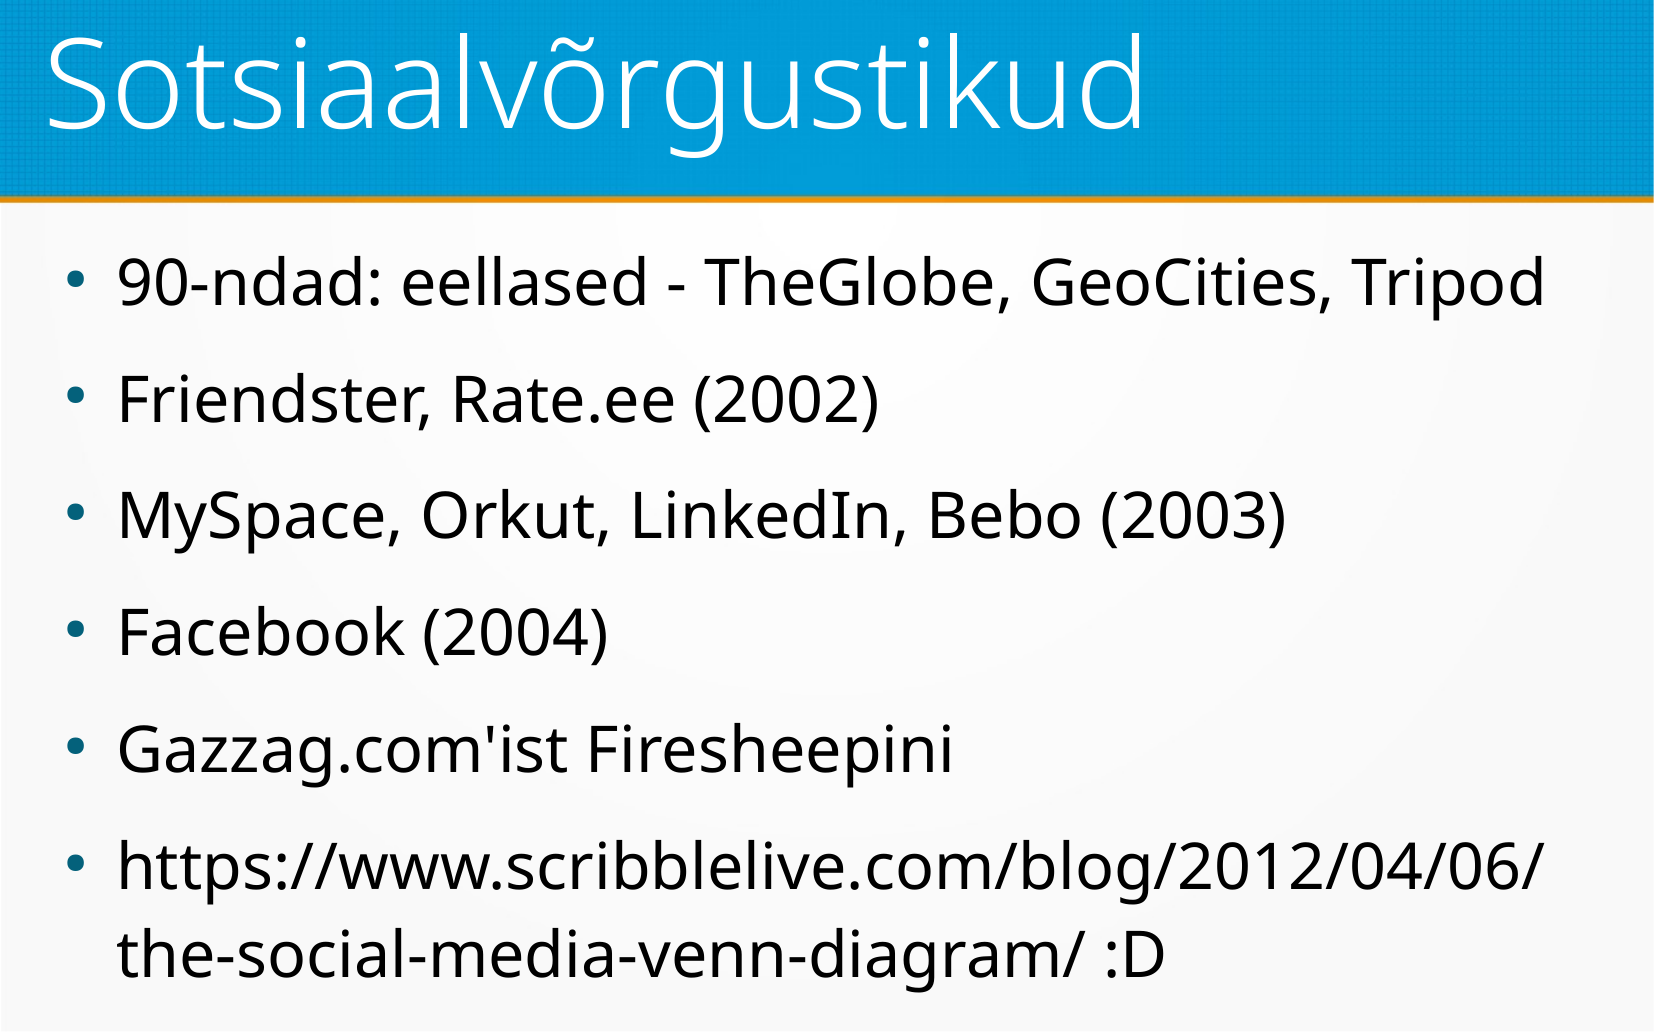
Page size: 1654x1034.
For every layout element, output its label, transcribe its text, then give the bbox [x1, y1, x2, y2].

picture [0, 195, 1654, 1034]
list 90-ndad: eellased - TheGlobe, GeoCities, Tripod Friendster, Rate.ee (2002) MySpace, Orkut, LinkedIn, Bebo (2003) Facebook (2004) Gazzag.com'ist Firesheepini https://www.scribblelive.com/blog/2012/04/06/the-social-media-venn-diagram/ :D [47, 236, 1607, 1002]
title Sotsiaalvõrgustikud [43, 0, 1619, 166]
